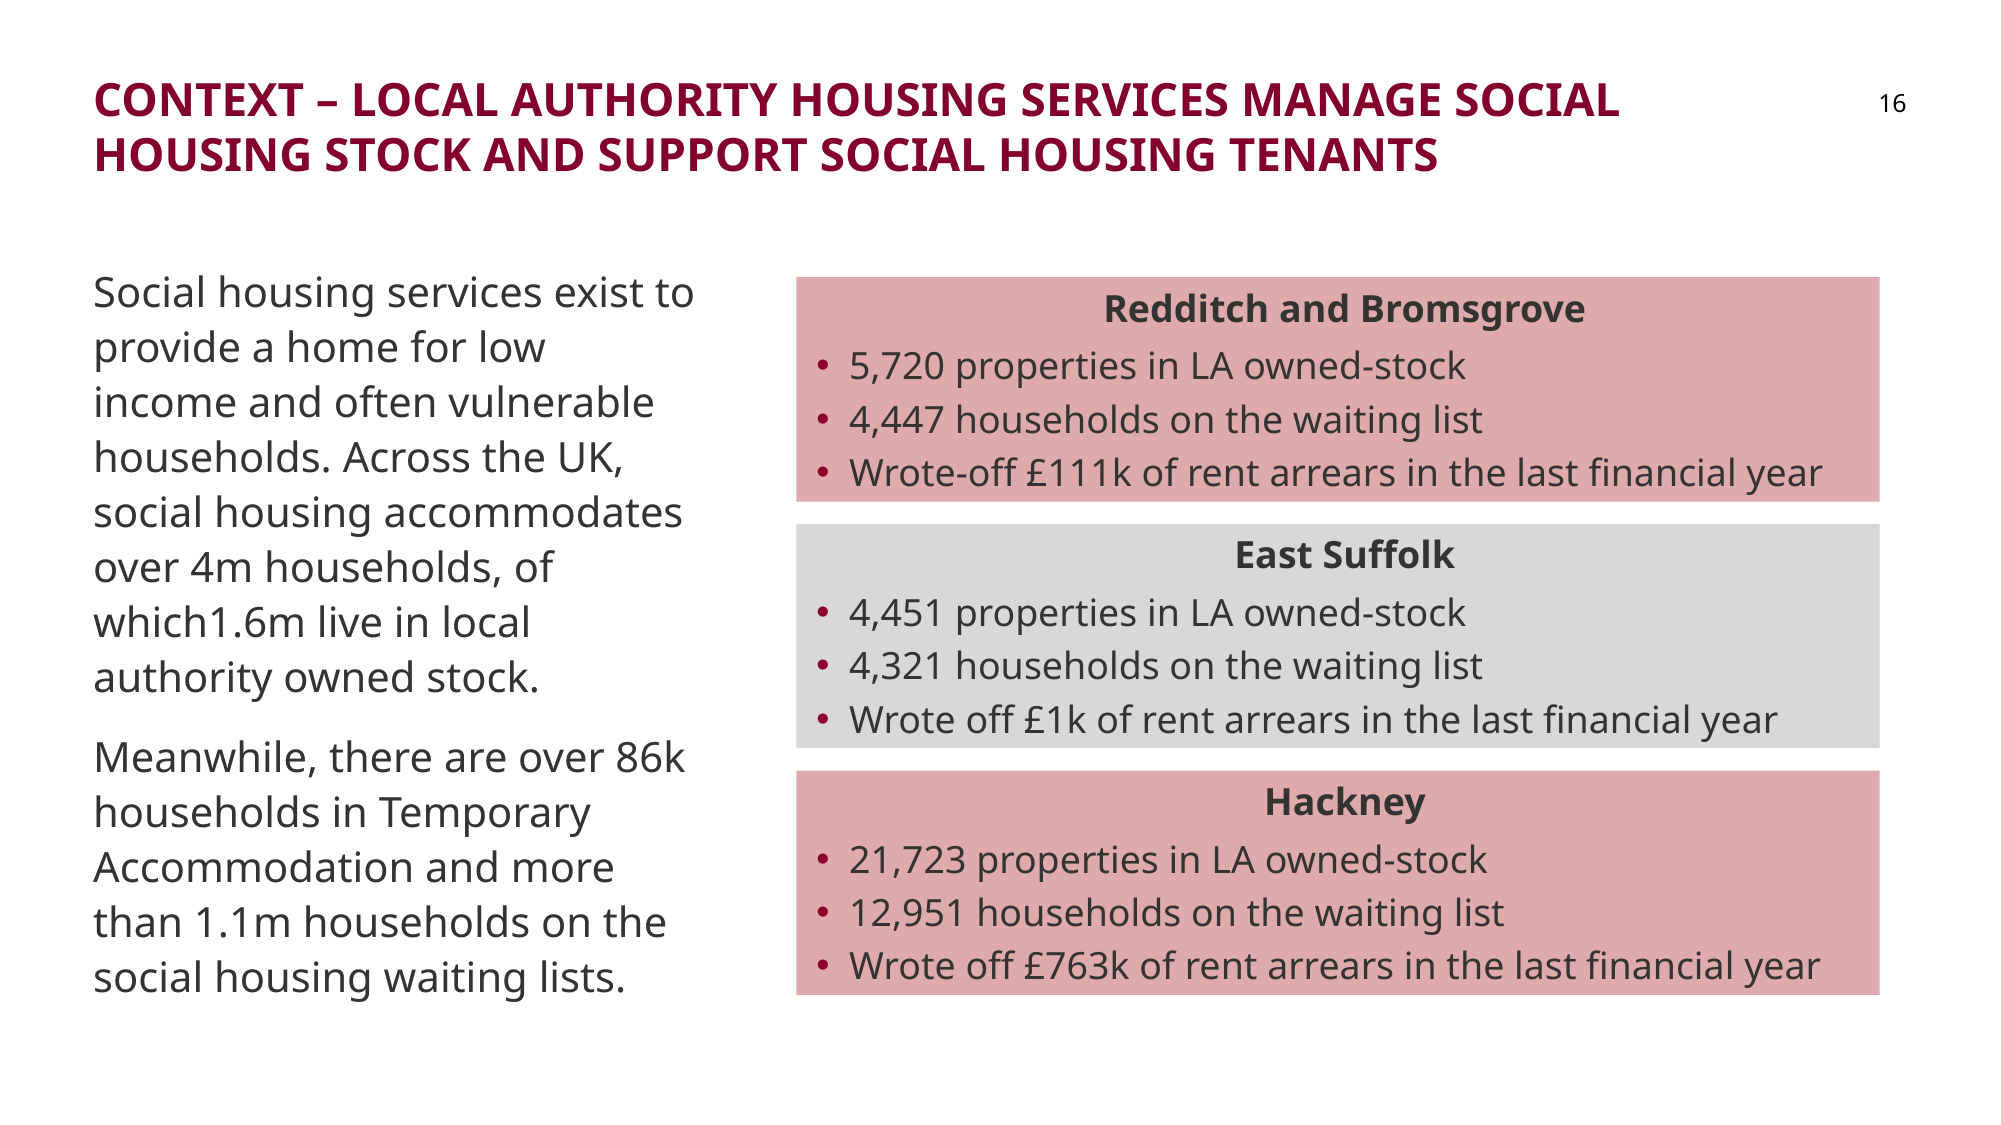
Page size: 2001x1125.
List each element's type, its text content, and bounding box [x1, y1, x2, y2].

text_box Redditch and Bromsgrove 5,720 properties in LA owned-stock 4,447 households on the waiting list Wrote-off £111k of rent arrears in the last financial year [796, 277, 1880, 502]
list Social housing services exist to provide a home for low income and often vulnerable households. Across the UK, social housing accommodates over 4m households, of which1.6m live in local authority owned stock. Meanwhile, there are over 86k households in Temporary Accommodation and more than 1.1m households on the social housing waiting lists. [93, 261, 701, 1027]
slide_number 1 [1850, 87, 1907, 148]
text_box Hackney 21,723 properties in LA owned-stock 12,951 households on the waiting list Wrote off £763k of rent arrears in the last financial year [796, 770, 1880, 995]
title CONTEXT – LOCAL AUTHORITY HOUSING SERVICES MANAGE SOCIAL HOUSING STOCK AND SUPPORT SOCIAL HOUSING TENANTS [93, 70, 1809, 215]
text_box East Suffolk 4,451 properties in LA owned-stock 4,321 households on the waiting list Wrote off £1k of rent arrears in the last financial year [796, 523, 1880, 749]
